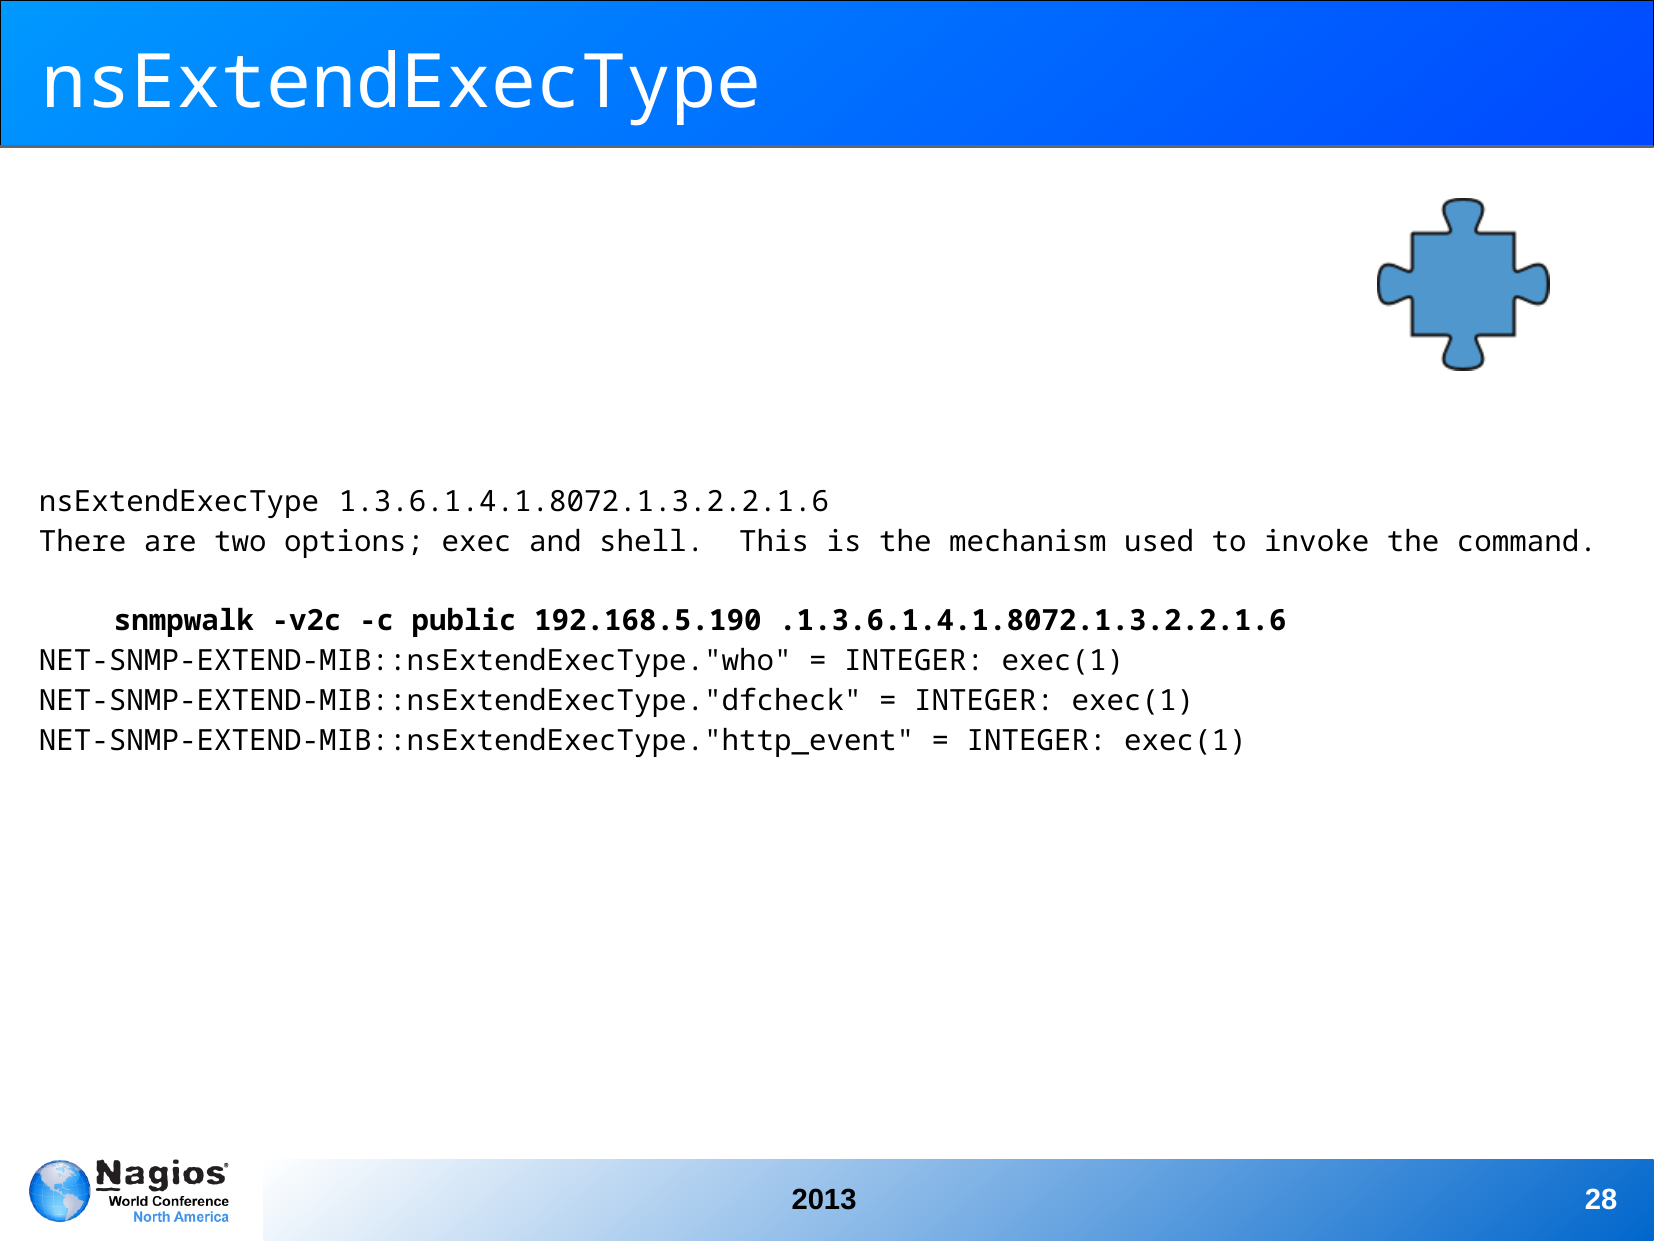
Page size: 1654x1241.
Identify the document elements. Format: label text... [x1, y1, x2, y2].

picture [29, 1159, 229, 1235]
subtitle nsExtendExecType 1.3.6.1.4.1.8072.1.3.2.2.1.6 There are two options; exec and shell. This is the mechanism used to invoke the command. snmpwalk -v2c -c public 192.168.5.190 .1.3.6.1.4.1.8072.1.3.2.2.1.6 NET-SNMP-EXTEND-MIB::nsExtendExecType."who" = INTEGER: exec(1) NET-SNMP-EXTEND-MIB::nsExtendExecType."dfcheck" = INTEGER: exec(1) NET-SNMP-EXTEND-MIB::nsExtendExecType."http_event" = INTEGER: exec(1) [38, 171, 1654, 1170]
title nsExtendExecType [41, 29, 1638, 127]
picture [1377, 198, 1550, 371]
